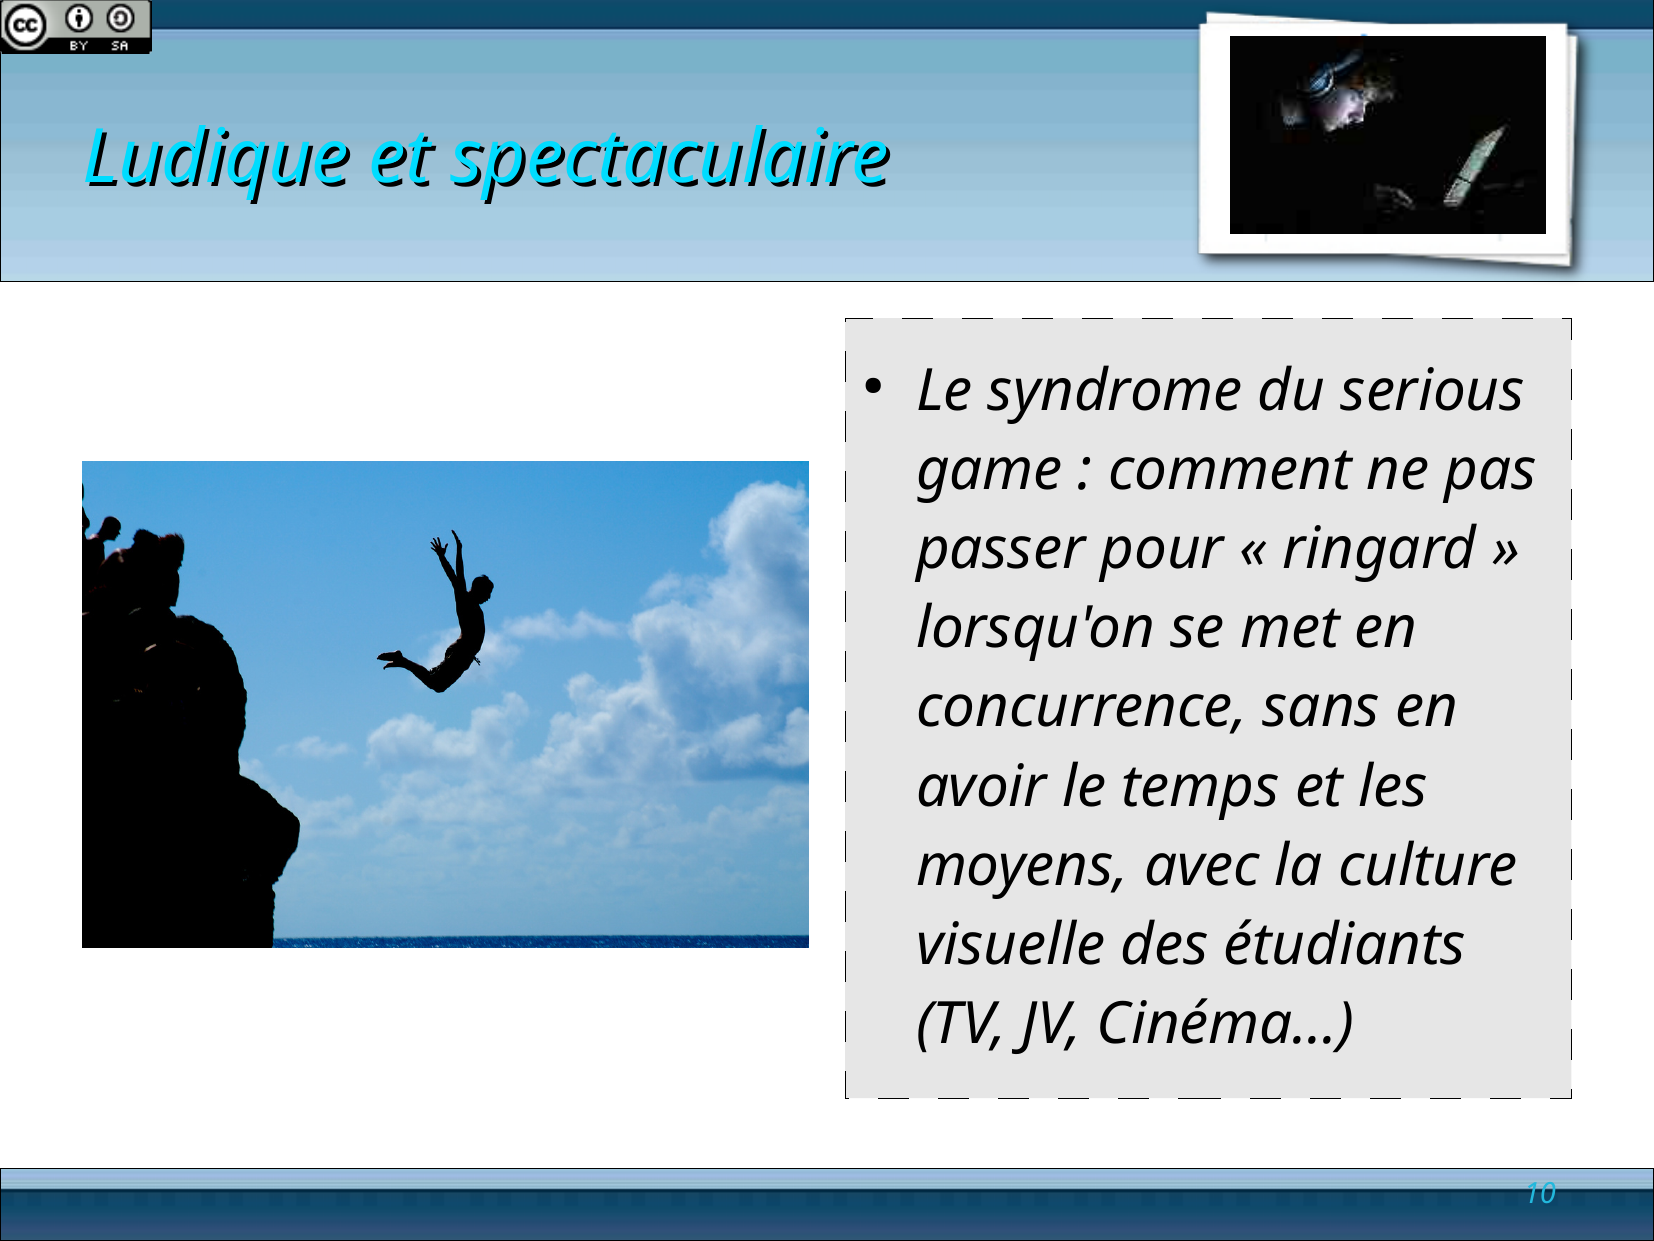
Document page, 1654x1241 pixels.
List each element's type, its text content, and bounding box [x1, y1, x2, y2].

list Le syndrome du serious game : comment ne pas passer pour « ringard » lorsqu'on se met en concurrence, sans en avoir le temps et les moyens, avec la culture visuelle des étudiants (TV, JV, Cinéma...) [845, 318, 1572, 1099]
picture [0, 0, 1653, 292]
picture [82, 461, 809, 948]
title Ludique et spectaculaire [82, 56, 1188, 250]
picture [1, 1169, 1653, 1240]
